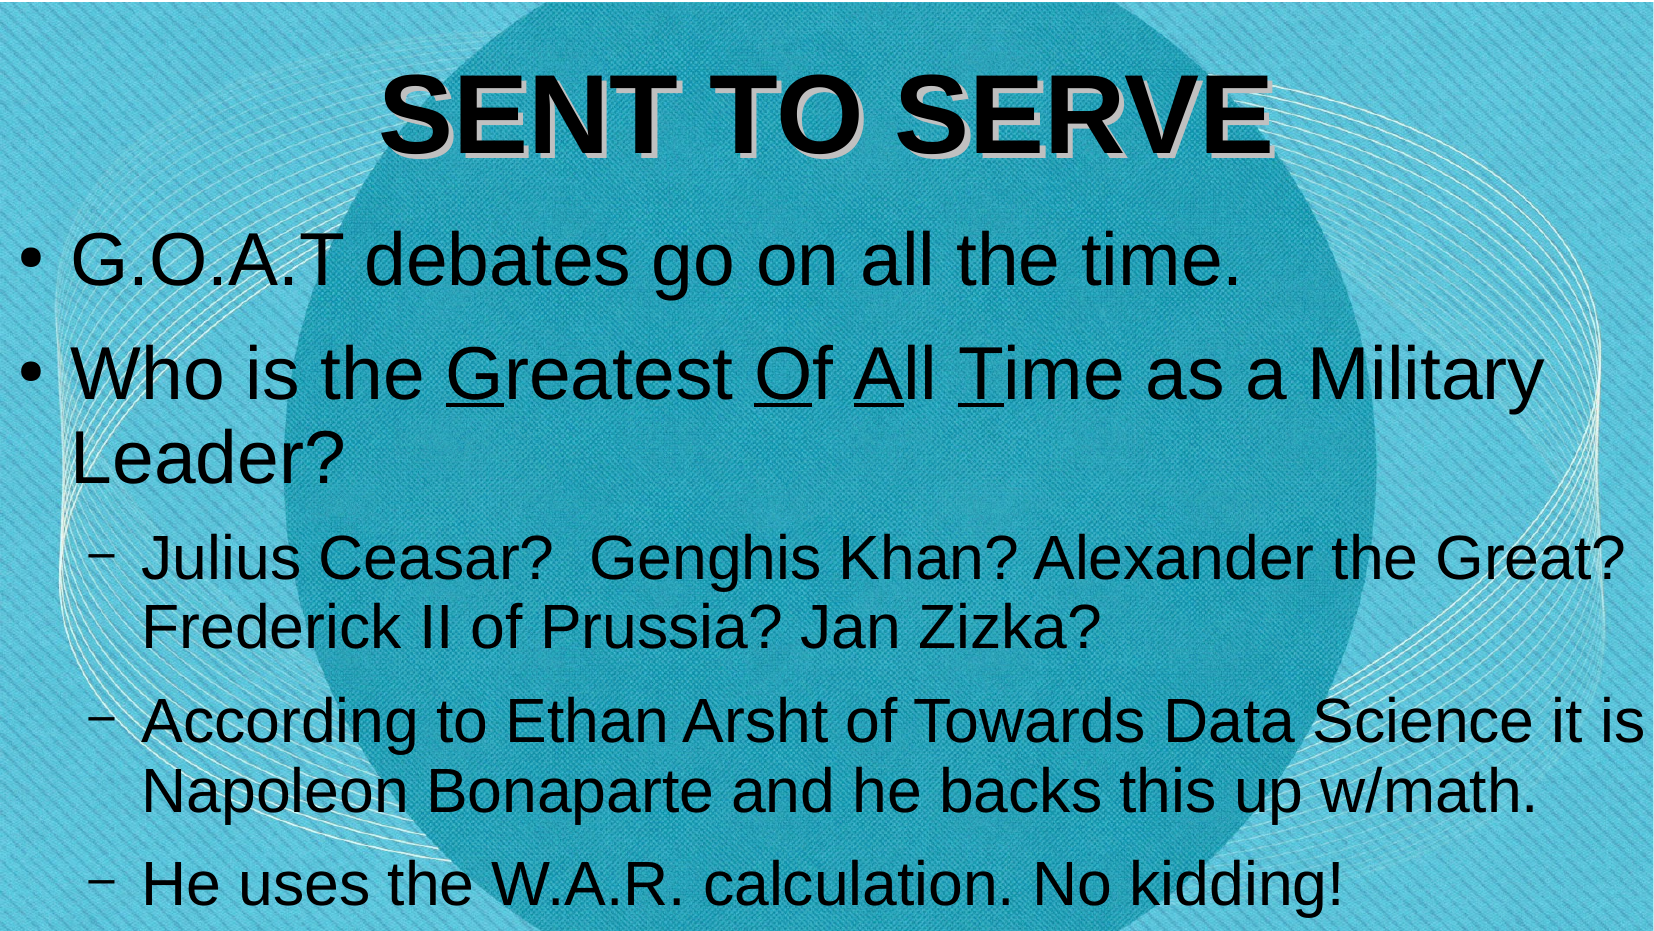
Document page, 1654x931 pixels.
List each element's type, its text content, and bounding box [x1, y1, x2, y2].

list G.O.A.T debates go on all the time. Who is the Greatest Of All Time as a Military Leader? Julius Ceasar? Genghis Khan? Alexander the Great? Frederick II of Prussia? Jan Zizka? According to Ethan Arsht of Towards Data Science it is Napoleon Bonaparte and he backs this up w/math. He uses the W.A.R. calculation. No kidding! [0, 217, 1651, 931]
picture [0, 2, 1654, 931]
title SENT TO SERVE [82, 37, 1571, 193]
